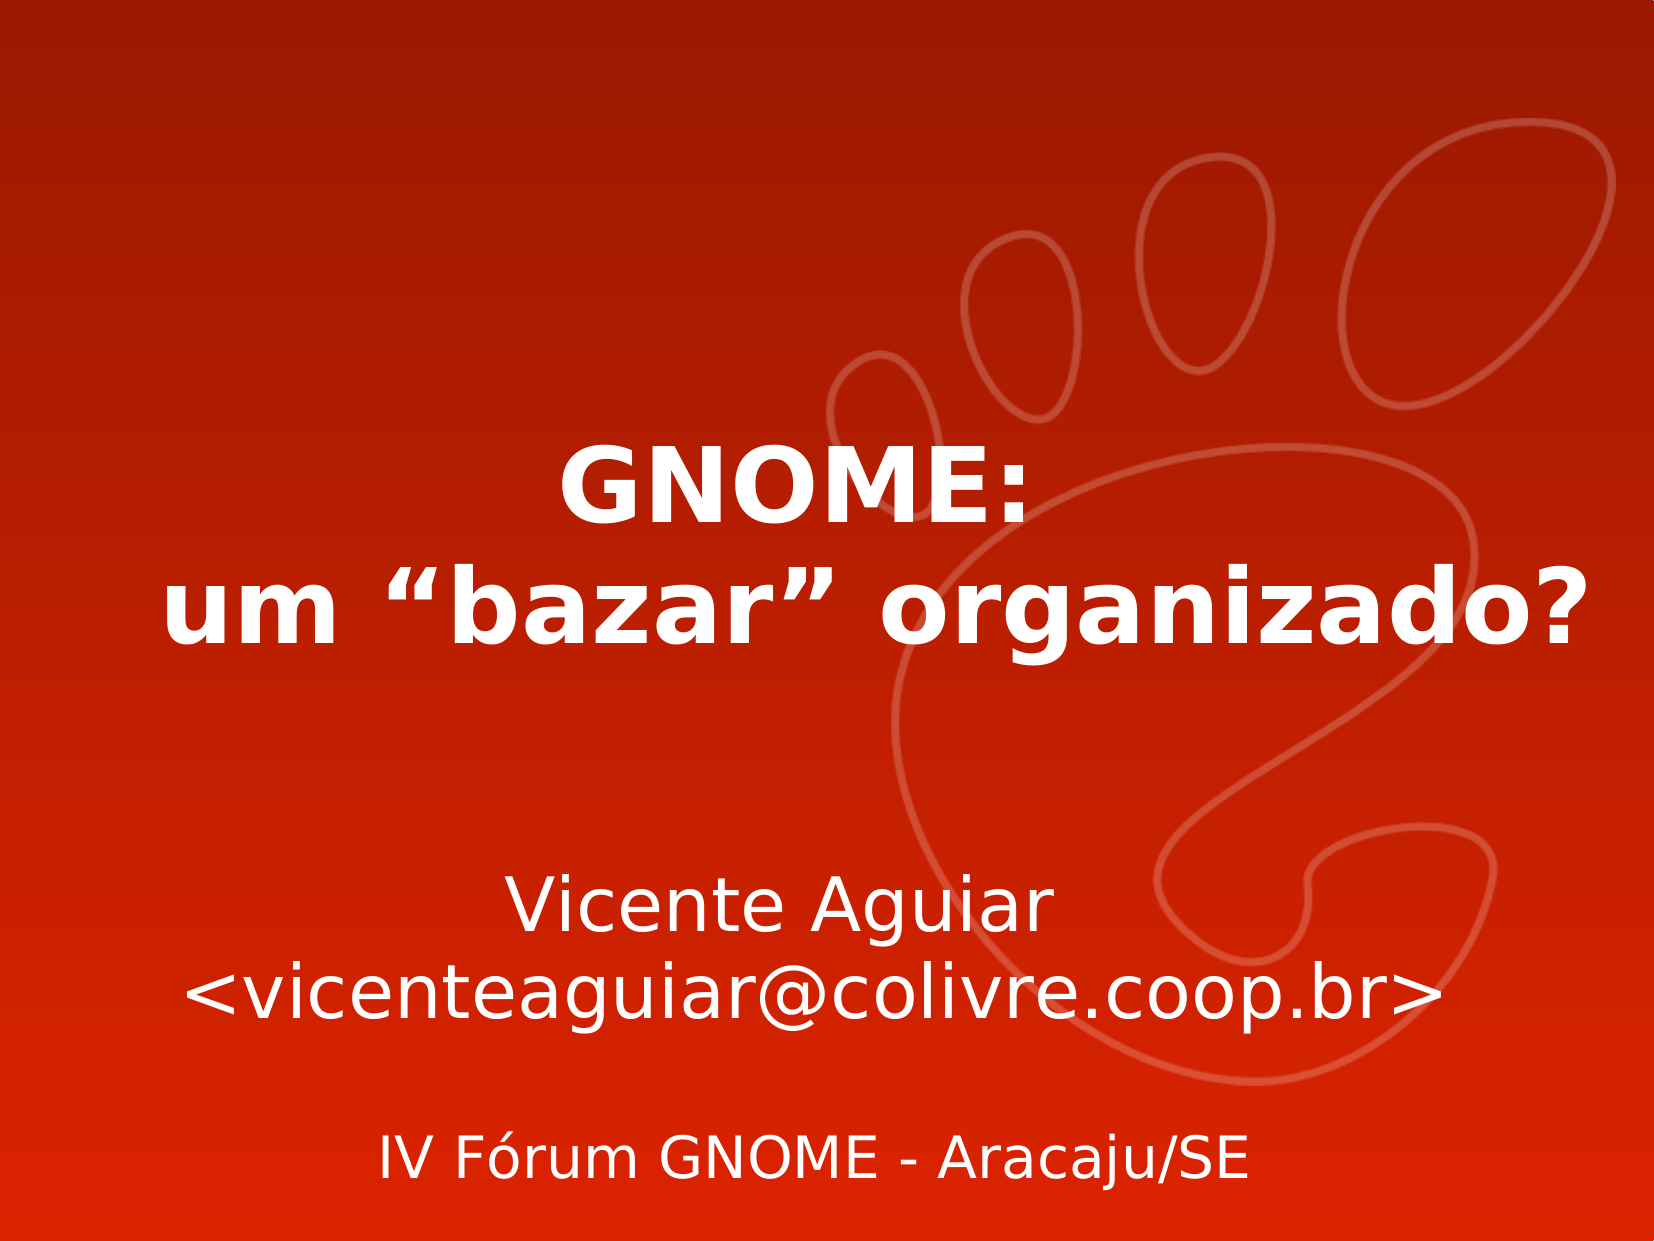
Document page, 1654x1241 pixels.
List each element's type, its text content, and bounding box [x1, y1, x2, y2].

picture [826, 118, 1616, 1086]
subtitle GNOME: um “bazar” organizado? Vicente Aguiar <vicenteaguiar@colivre.coop.br> IV Fórum GNOME - Aracaju/SE [0, 406, 1595, 1211]
